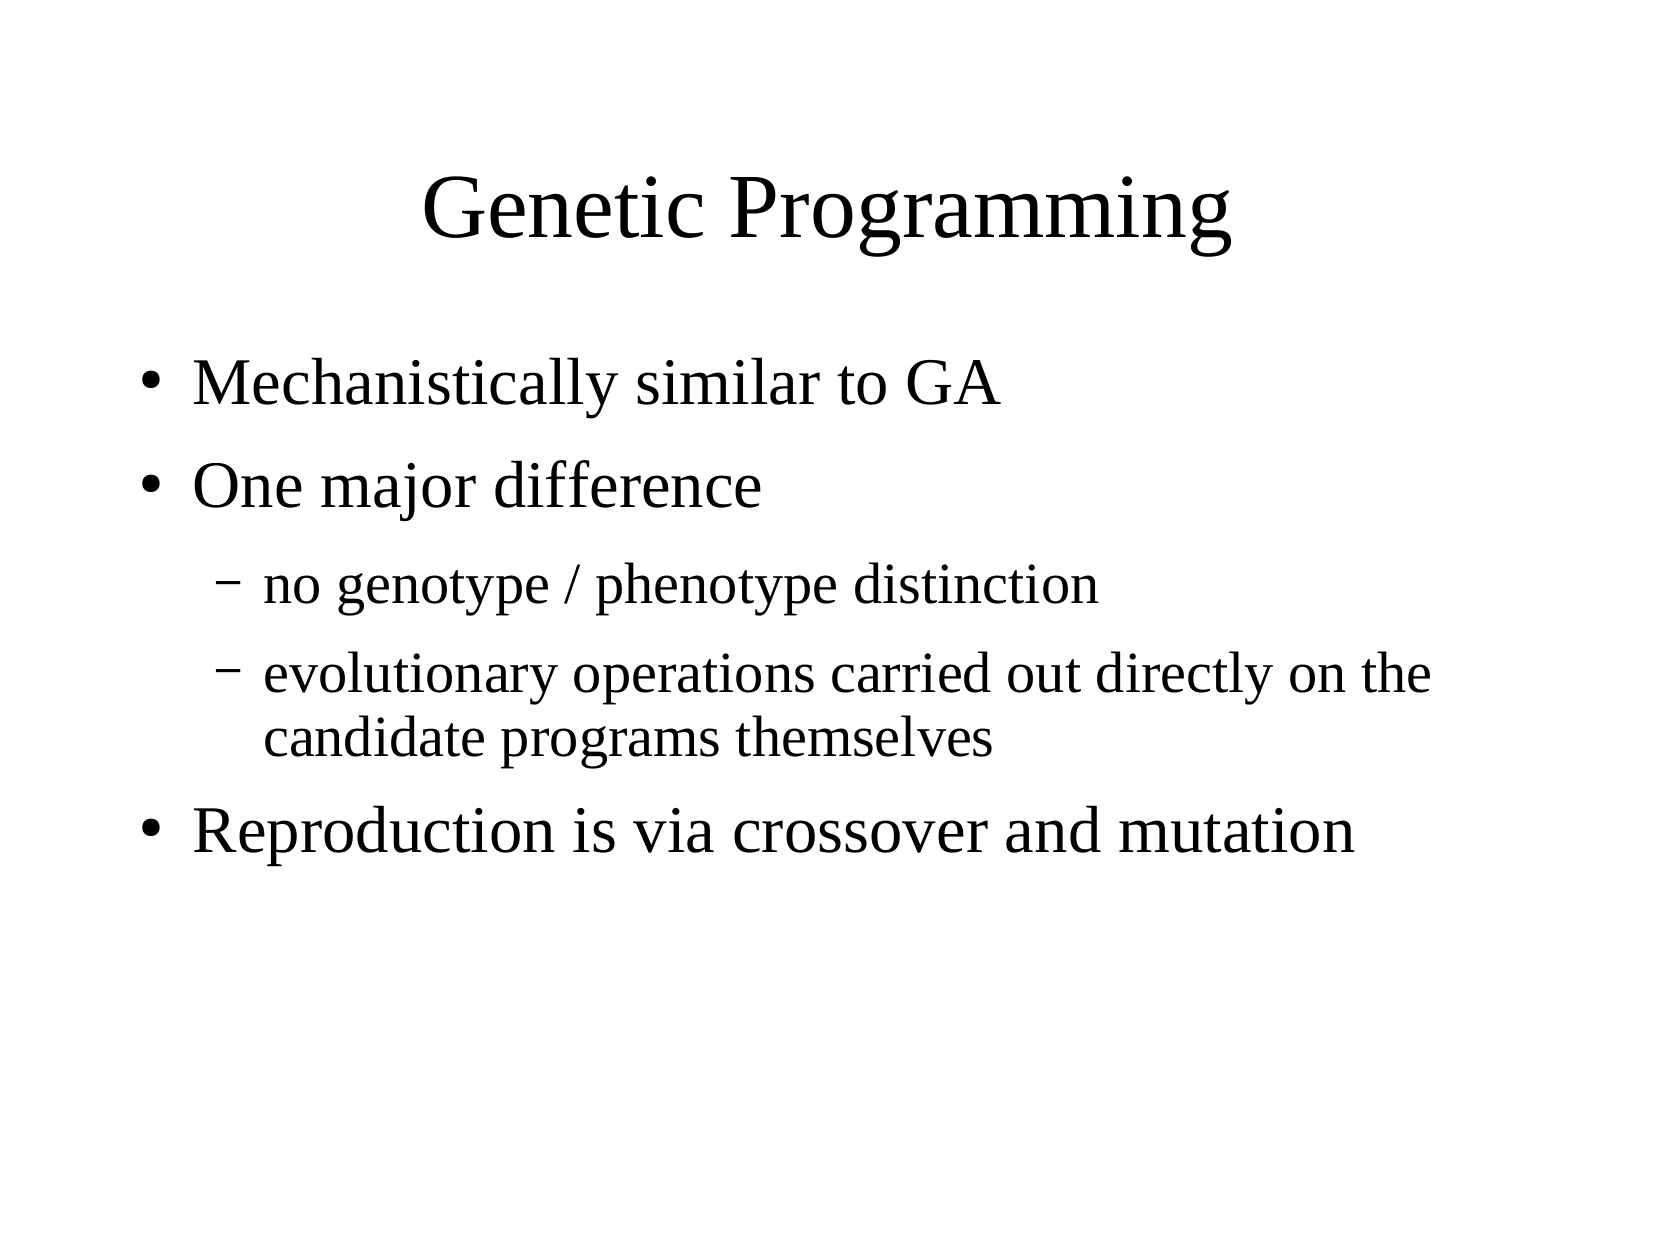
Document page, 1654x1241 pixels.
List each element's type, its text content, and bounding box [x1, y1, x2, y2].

list Mechanistically similar to GA One major difference no genotype / phenotype distinction evolutionary operations carried out directly on the candidate programs themselves Reproduction is via crossover and mutation [121, 344, 1534, 1127]
title Genetic Programming [121, 102, 1534, 311]
